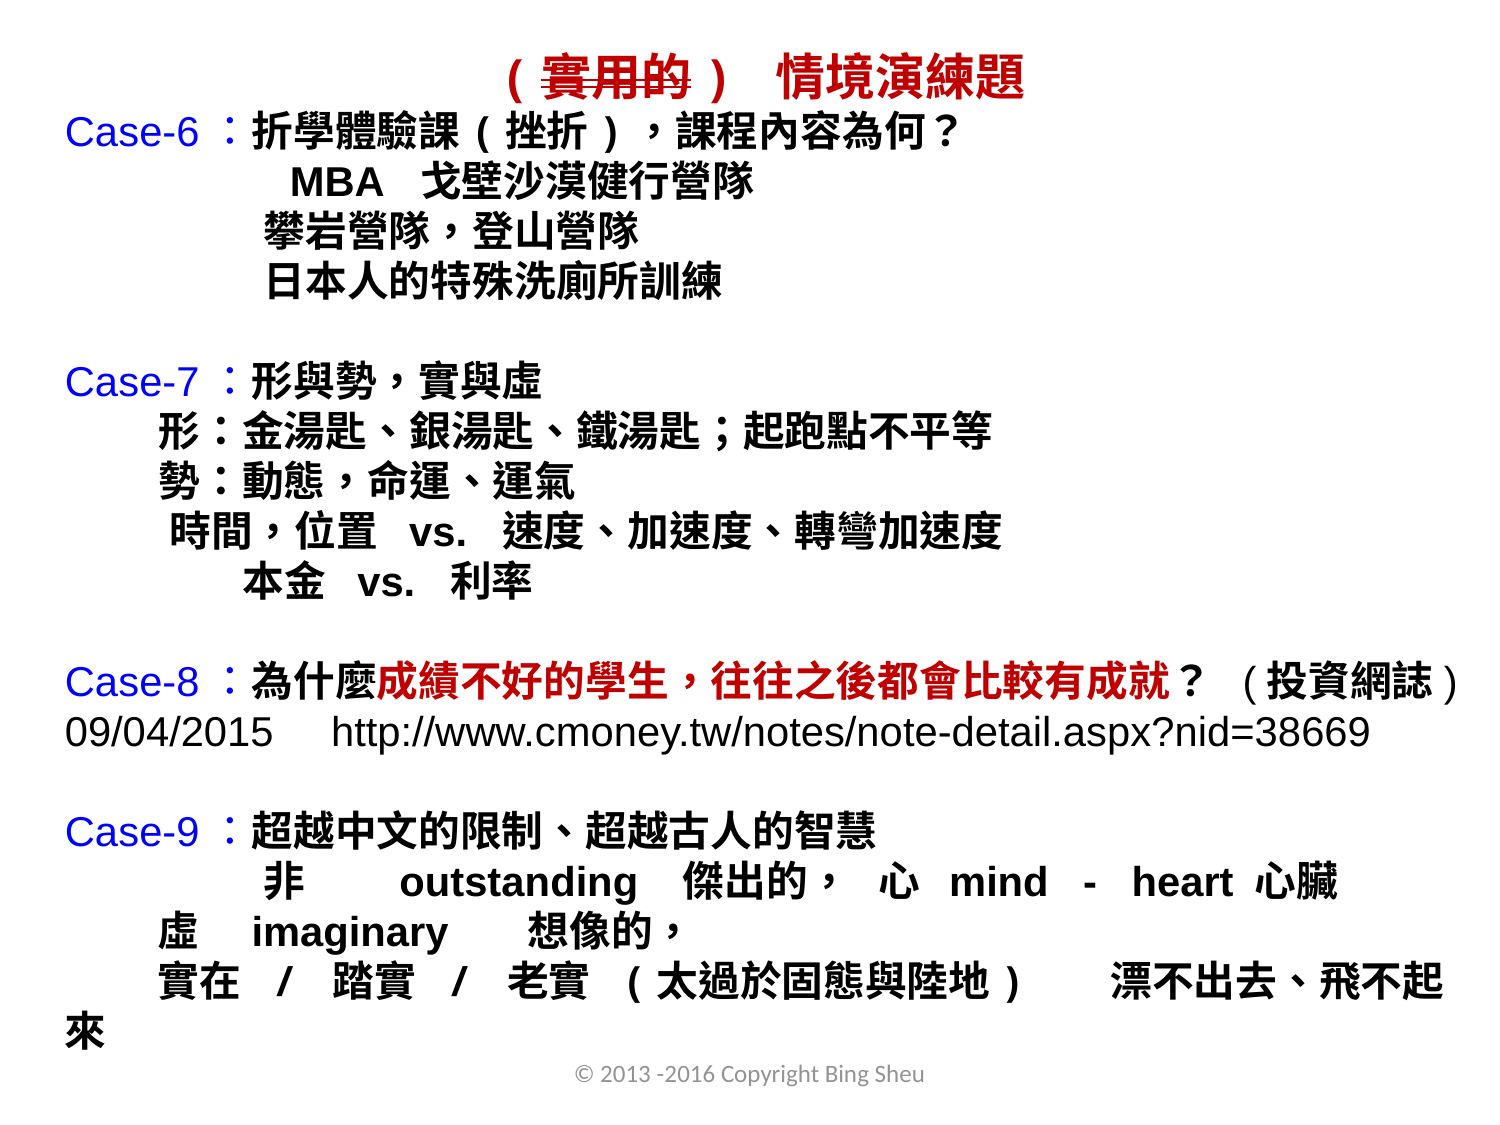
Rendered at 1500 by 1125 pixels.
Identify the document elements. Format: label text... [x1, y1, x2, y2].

footer © 2013 -2016 Copyright Bing Sheu [512, 1042, 988, 1103]
text_box (實用的) 情境演練題 Case-6：折學體驗課(挫折)，課程內容為何？ MBA 戈壁沙漠健行營隊 攀岩營隊，登山營隊 日本人的特殊洗廁所訓練 Case-7：形與勢，實與虛 形：金湯匙、銀湯匙、鐵湯匙；起跑點不平等 勢：動態，命運、運氣 時間，位置 vs. 速度、加速度、轉彎加速度 本金 vs. 利率 Case-8：為什麼成績不好的學生，往往之後都會比較有成就？ (投資網誌) 09/04/2015 http://www.cmoney.tw/notes/note-detail.aspx?nid=38669 Case-9：超越中文的限制、超越古人的智慧 非 outstanding 傑出的， 心 mind - heart 心臟 虛 imaginary 想像的， 實在 / 踏實 / 老實 (太過於固態與陸地) 漂不出去、飛不起來 [49, 37, 1475, 1063]
